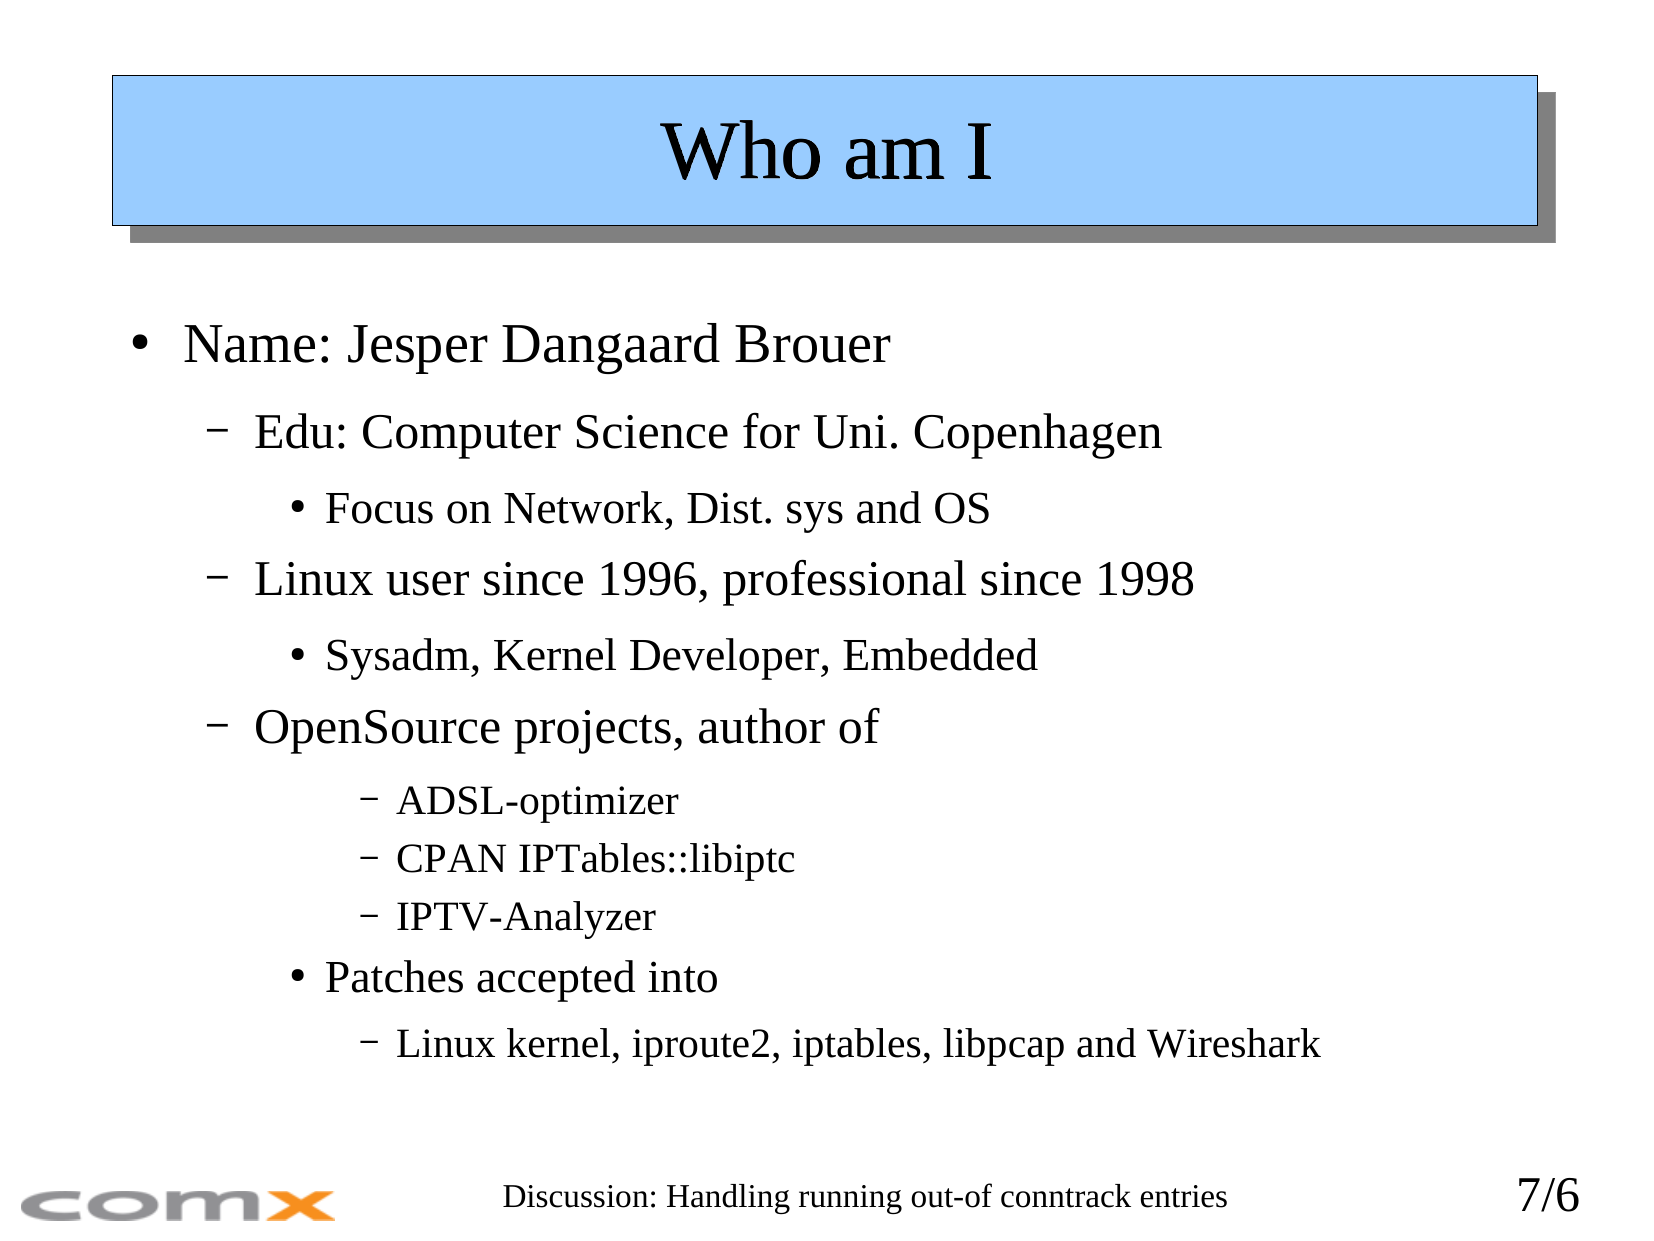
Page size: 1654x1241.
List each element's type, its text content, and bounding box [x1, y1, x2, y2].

list Name: Jesper Dangaard Brouer Edu: Computer Science for Uni. Copenhagen Focus on Network, Dist. sys and OS Linux user since 1996, professional since 1998 Sysadm, Kernel Developer, Embedded OpenSource projects, author of ADSL-optimizer CPAN IPTables::libiptc IPTV-Analyzer Patches accepted into Linux kernel, iproute2, iptables, libpcap and Wireshark [112, 311, 1538, 1100]
picture [21, 1191, 335, 1221]
title Who am I [116, 75, 1538, 226]
